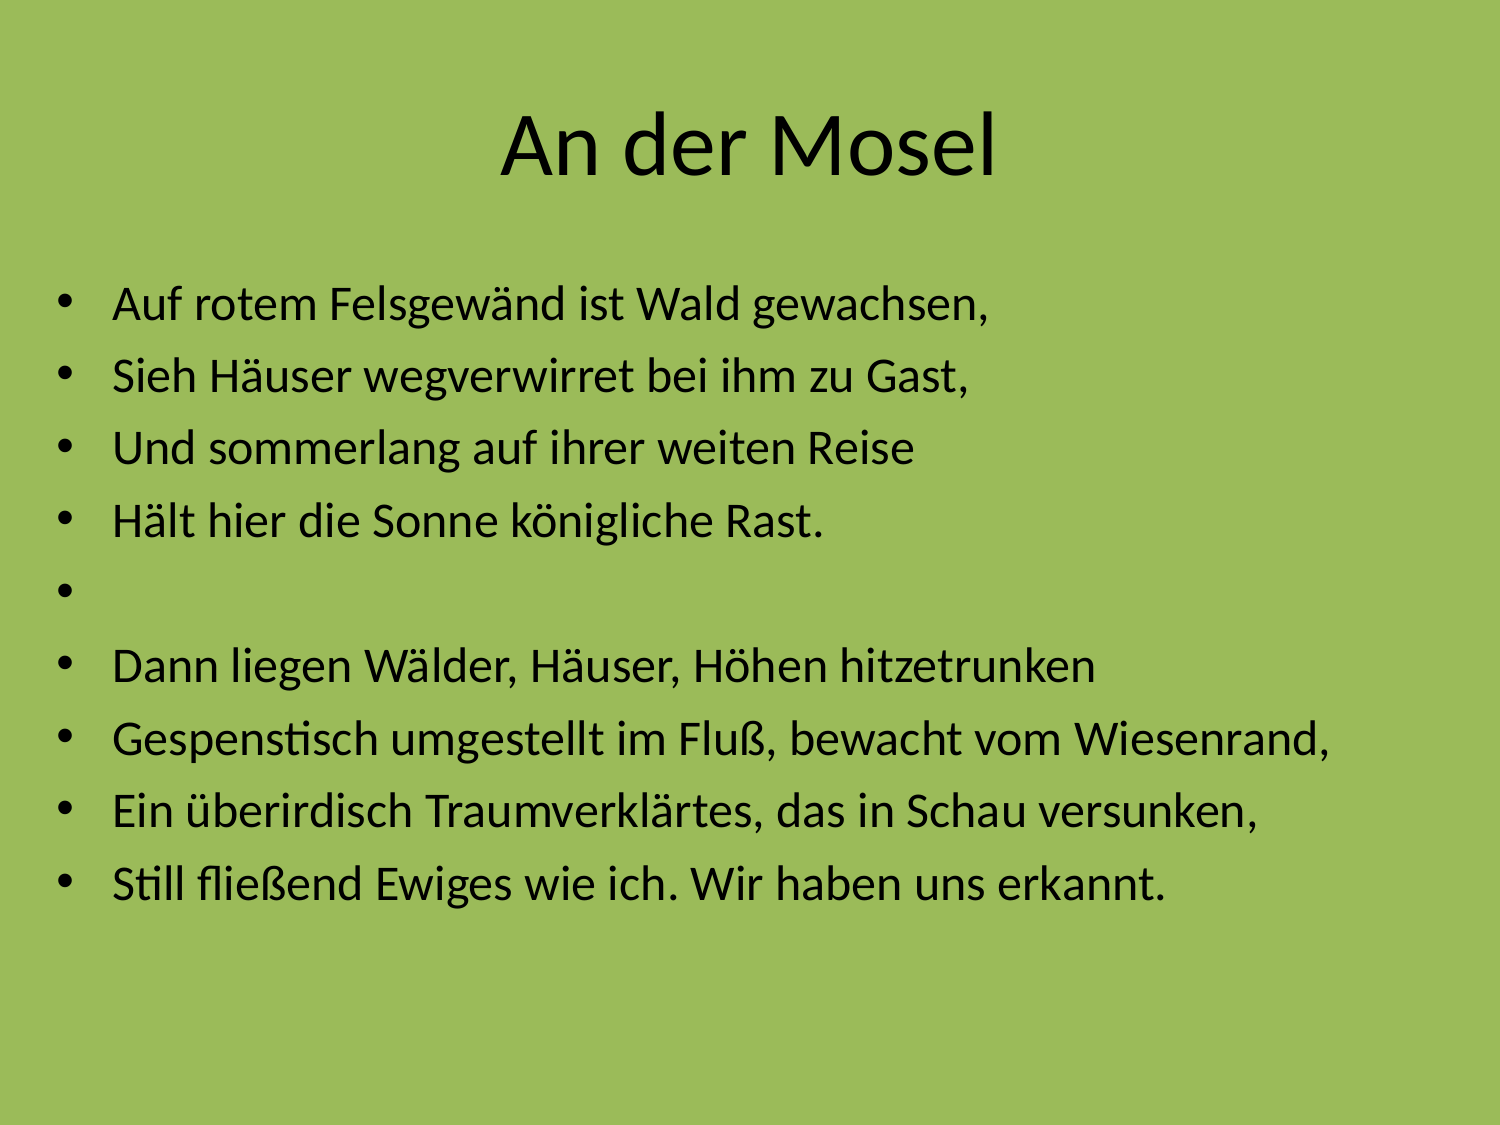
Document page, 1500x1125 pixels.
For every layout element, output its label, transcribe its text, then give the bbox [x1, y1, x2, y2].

list Auf rotem Felsgewänd ist Wald gewachsen, Sieh Häuser wegverwirret bei ihm zu Gast, Und sommerlang auf ihrer weiten Reise Hält hier die Sonne königliche Rast. Dann liegen Wälder, Häuser, Höhen hitzetrunken Gespenstisch umgestellt im Fluß, bewacht vom Wiesenrand, Ein überirdisch Traumverklärtes, das in Schau versunken, Still fließend Ewiges wie ich. Wir haben uns erkannt. [41, 262, 1471, 1005]
title An der Mosel [75, 45, 1426, 233]
